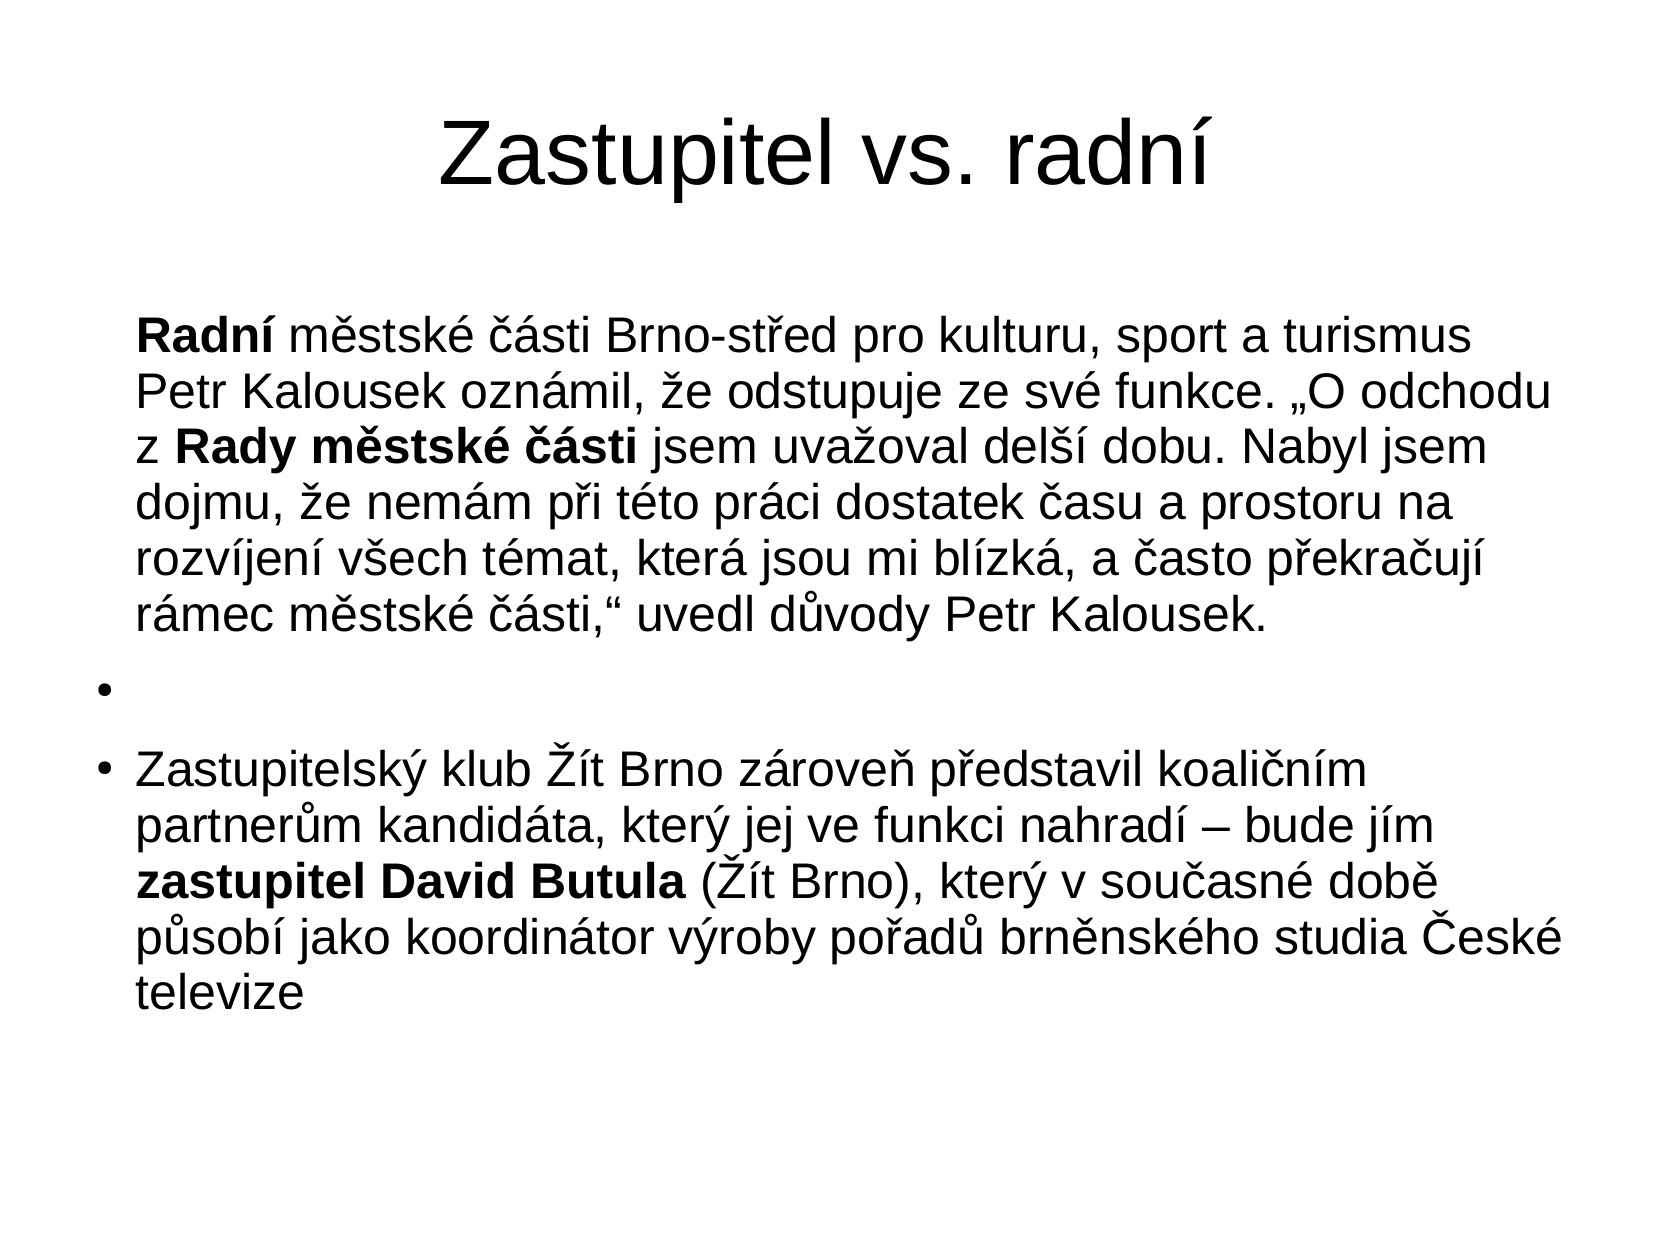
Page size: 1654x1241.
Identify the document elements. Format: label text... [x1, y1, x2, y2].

title Zastupitel vs. radní [82, 49, 1571, 257]
list Radní městské části Brno-střed pro kulturu, sport a turismus Petr Kalousek oznámil, že odstupuje ze své funkce. „O odchodu z Rady městské části jsem uvažoval delší dobu. Nabyl jsem dojmu, že nemám při této práci dostatek času a prostoru na rozvíjení všech témat, která jsou mi blízká, a často překračují rámec městské části,“ uvedl důvody Petr Kalousek. Zastupitelský klub Žít Brno zároveň představil koaličním partnerům kandidáta, který jej ve funkci nahradí – bude jím zastupitel David Butula (Žít Brno), který v současné době působí jako koordinátor výroby pořadů brněnského studia České televize [82, 307, 1571, 1027]
